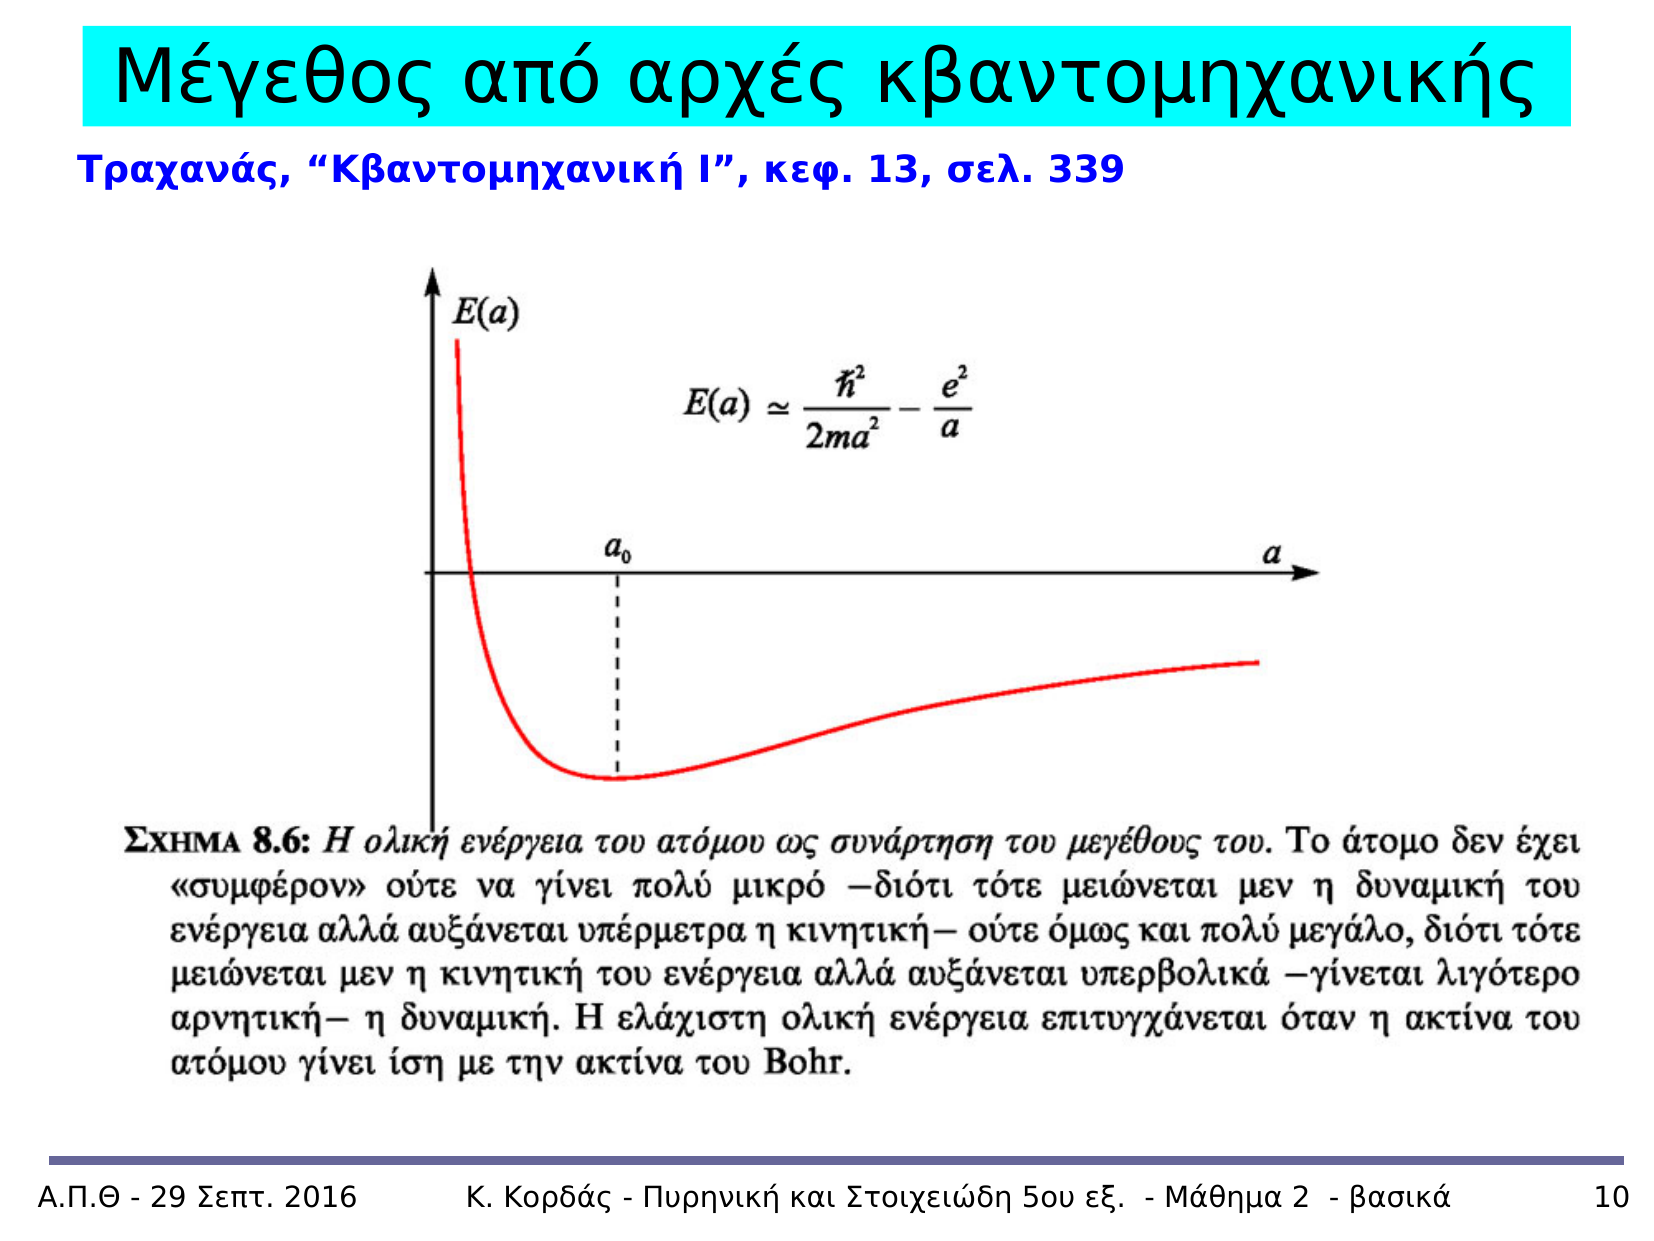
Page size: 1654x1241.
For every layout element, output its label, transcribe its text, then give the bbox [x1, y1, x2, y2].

text_box Τραχανάς, “Κβαντομηχανική Ι”, κεφ. 13, σελ. 339 [62, 140, 1142, 200]
picture [118, 213, 1605, 1131]
title Μέγεθος από αρχές κβαντομηχανικής [82, 25, 1571, 127]
